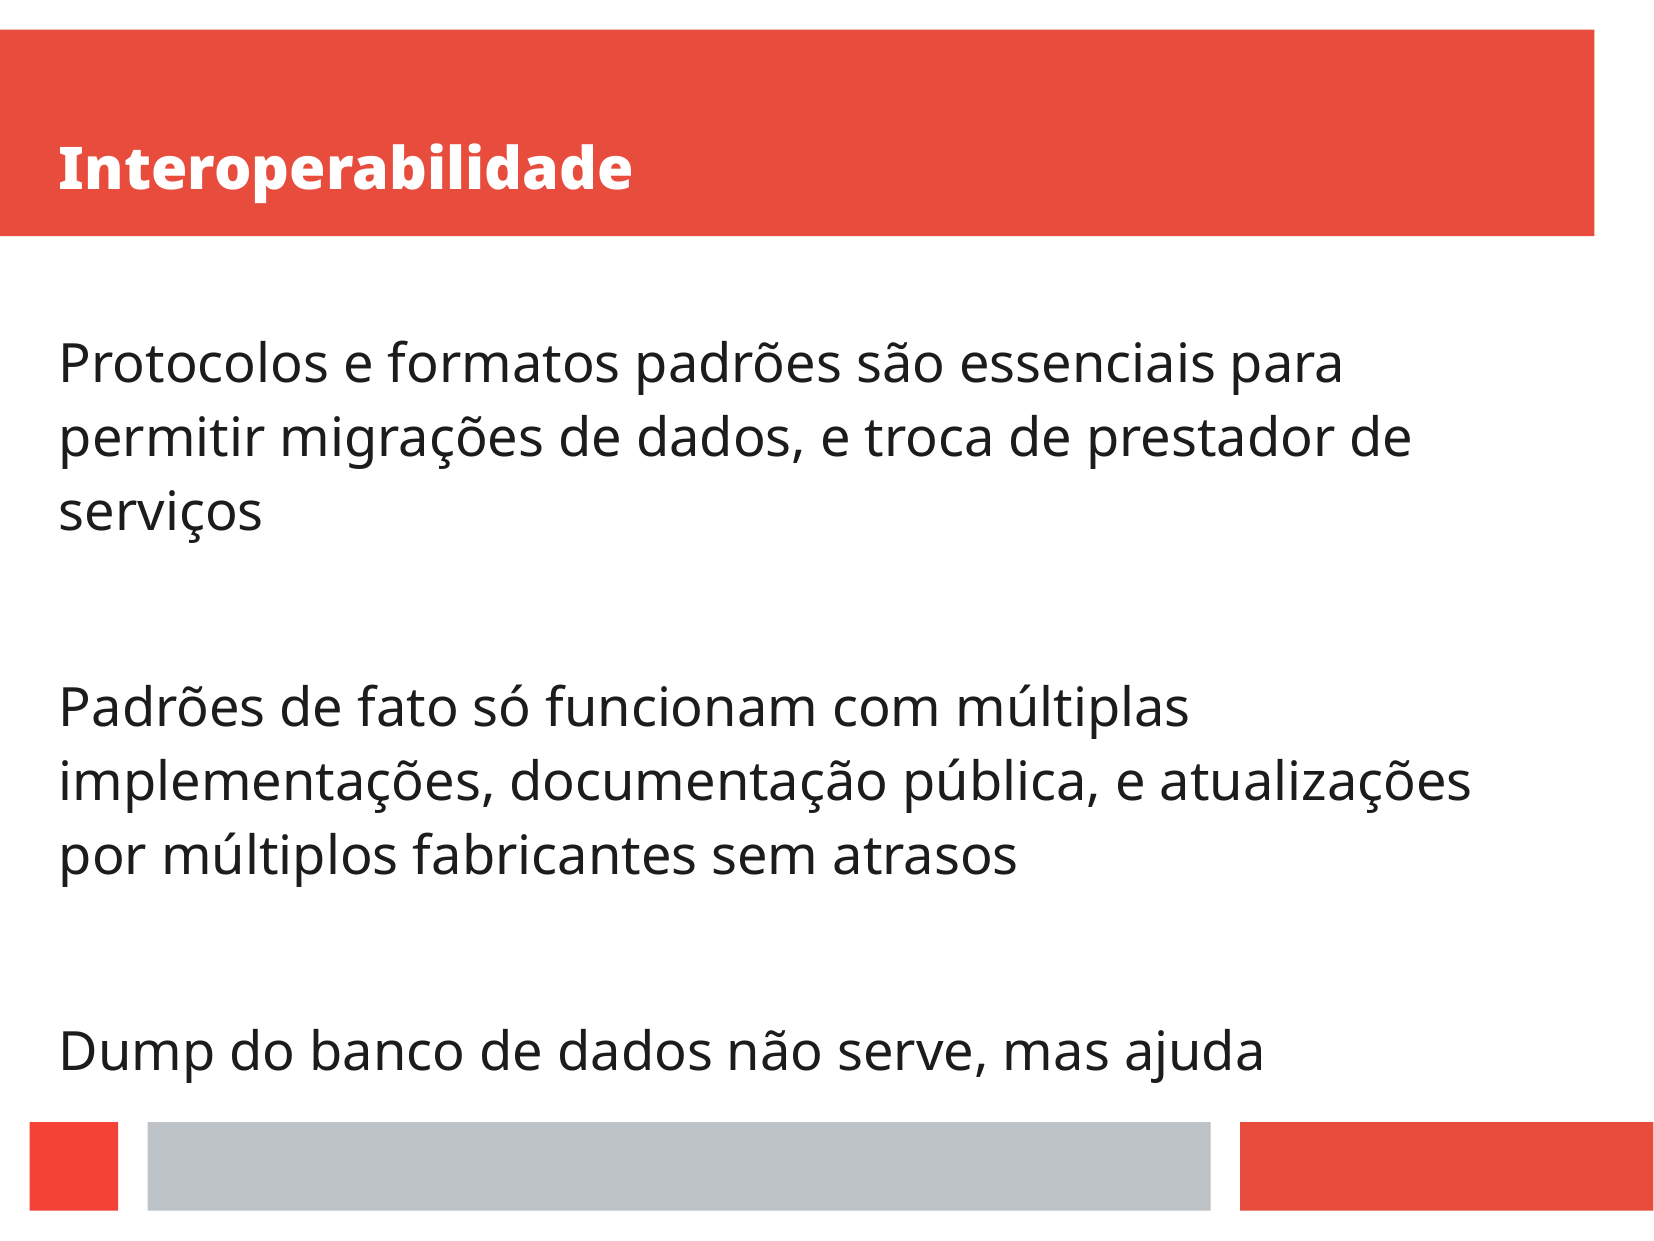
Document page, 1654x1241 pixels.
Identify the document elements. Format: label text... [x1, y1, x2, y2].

list Protocolos e formatos padrões são essenciais para permitir migrações de dados, e troca de prestador de serviços Padrões de fato só funcionam com múltiplas implementações, documentação pública, e atualizações por múltiplos fabricantes sem atrasos Dump do banco de dados não serve, mas ajuda [59, 324, 1565, 1093]
title Interoperabilidade [59, 59, 1595, 207]
